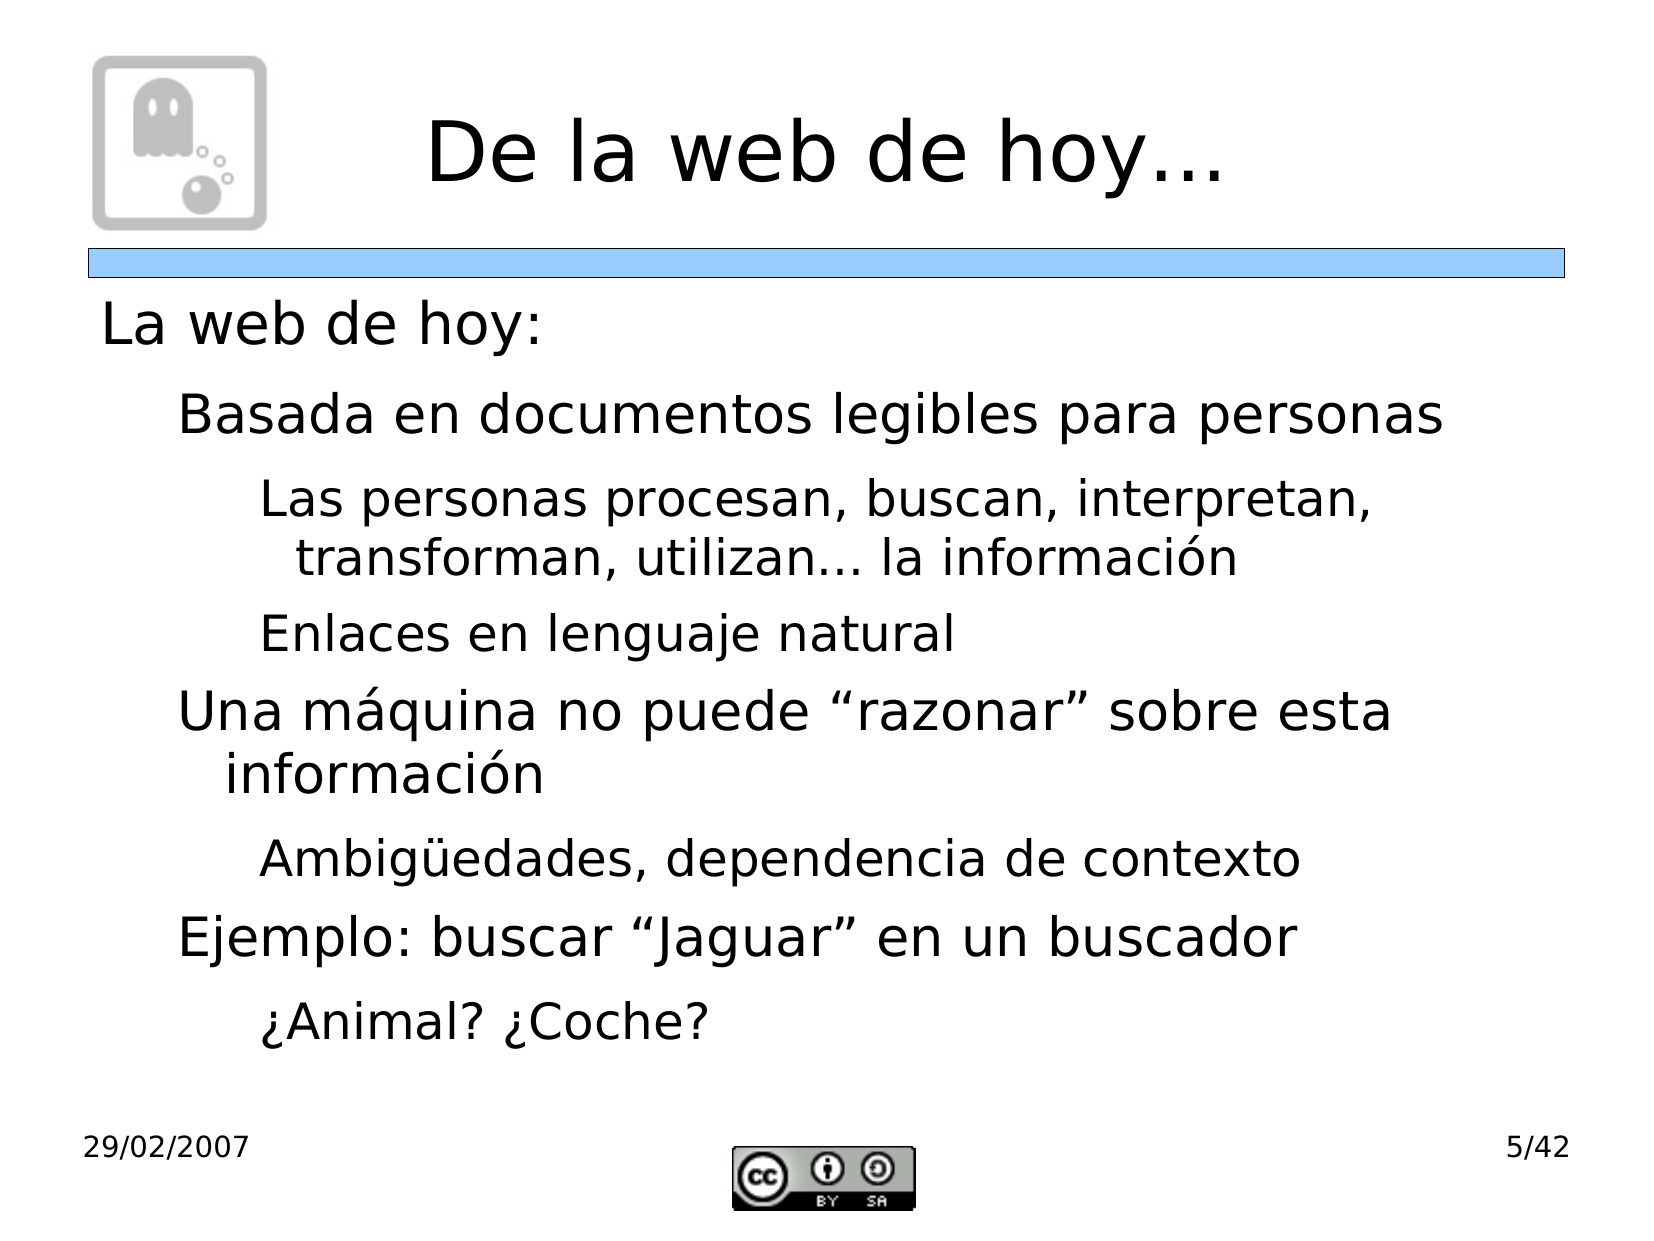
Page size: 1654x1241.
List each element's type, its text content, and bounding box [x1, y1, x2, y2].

list La web de hoy: Basada en documentos legibles para personas Las personas procesan, buscan, interpretan, transforman, utilizan... la información Enlaces en lenguaje natural Una máquina no puede “razonar” sobre esta información Ambigüedades, dependencia de contexto Ejemplo: buscar “Jaguar” en un buscador ¿Animal? ¿Coche? [82, 290, 1571, 1094]
title De la web de hoy... [82, 56, 1571, 250]
picture [732, 1146, 916, 1211]
